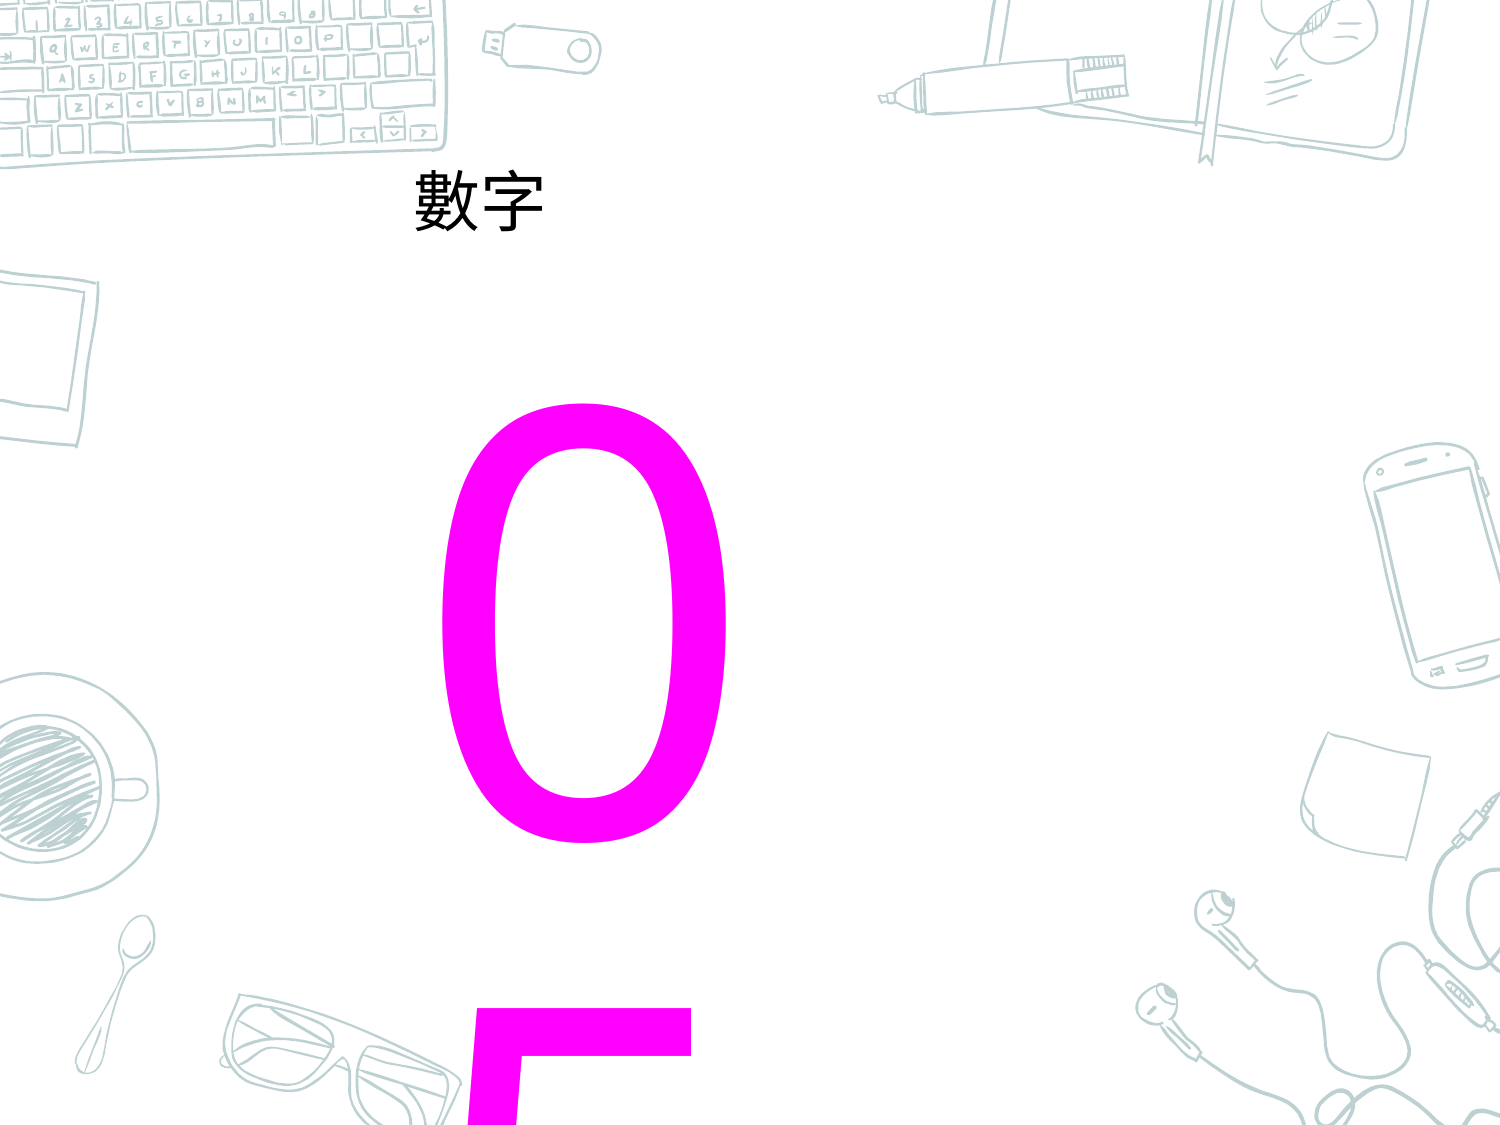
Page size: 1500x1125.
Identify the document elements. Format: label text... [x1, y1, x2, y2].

text_box 數字05 [398, 152, 1090, 973]
